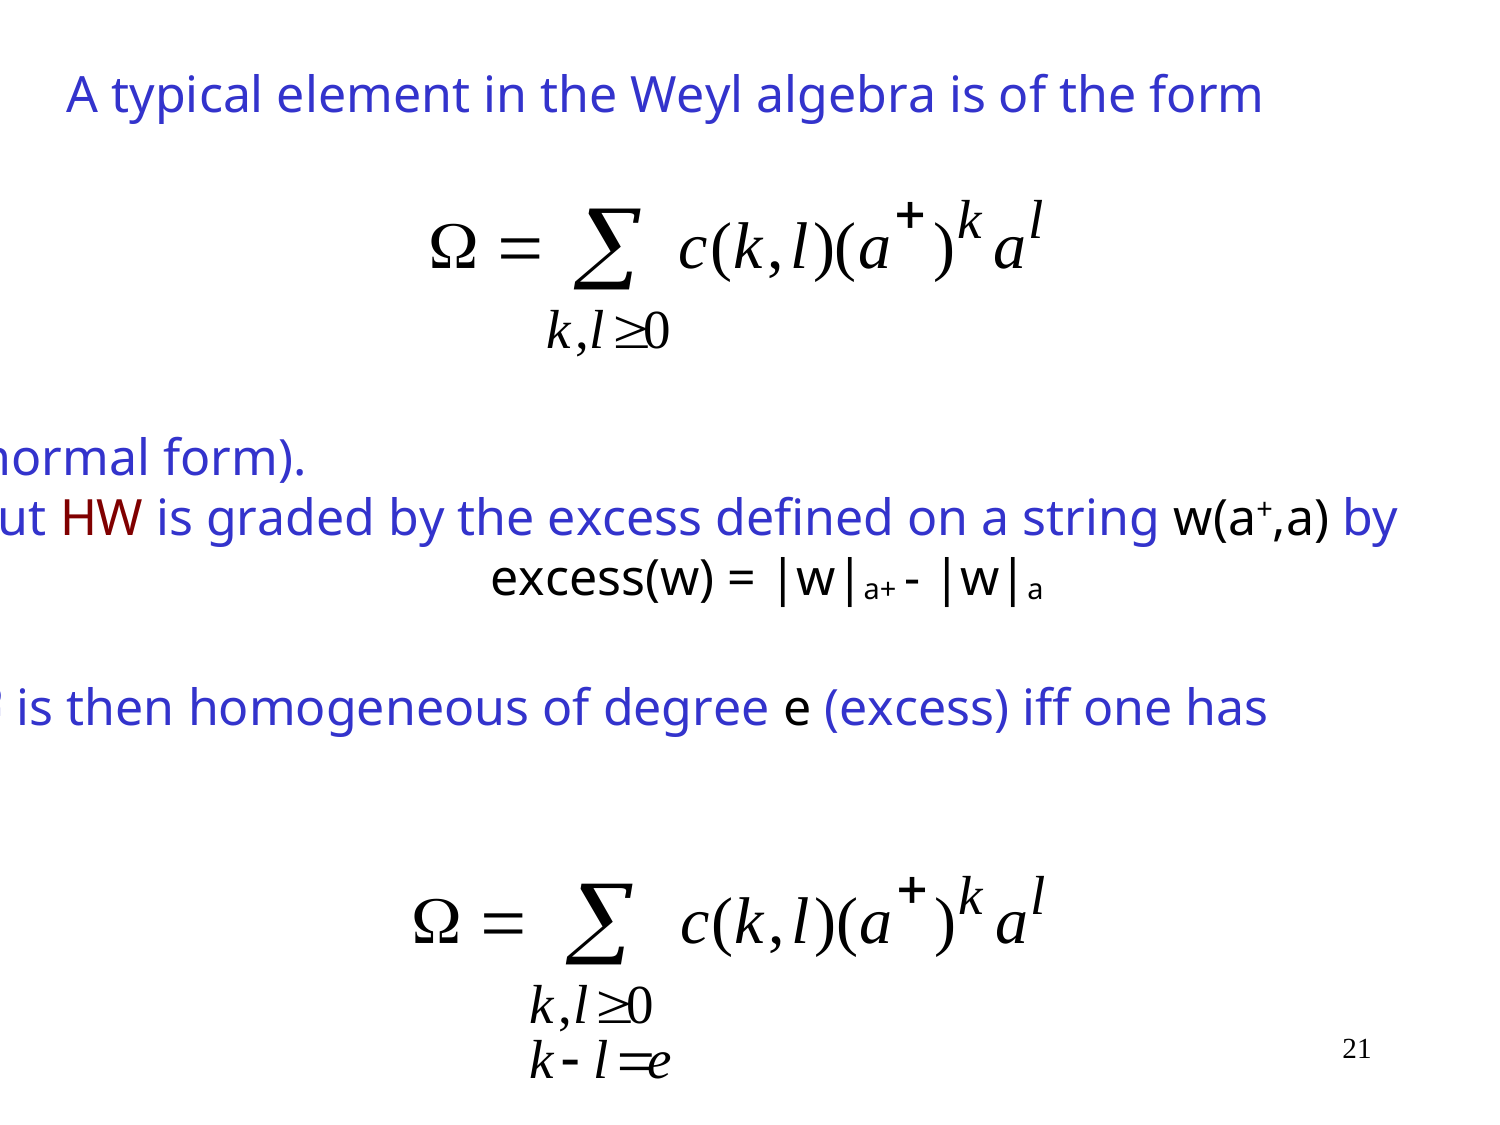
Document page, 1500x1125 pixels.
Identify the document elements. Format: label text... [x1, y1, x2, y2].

chart [402, 850, 1063, 1104]
text_box (normal form). But HW is graded by the excess defined on a string w(a+,a) by excess(w) = |w|a+ - |w|a is then homogeneous of degree e (excess) iff one has [0, 417, 1500, 743]
text_box A typical element in the Weyl algebra is of the form [52, 55, 1417, 131]
chart [419, 174, 1058, 374]
